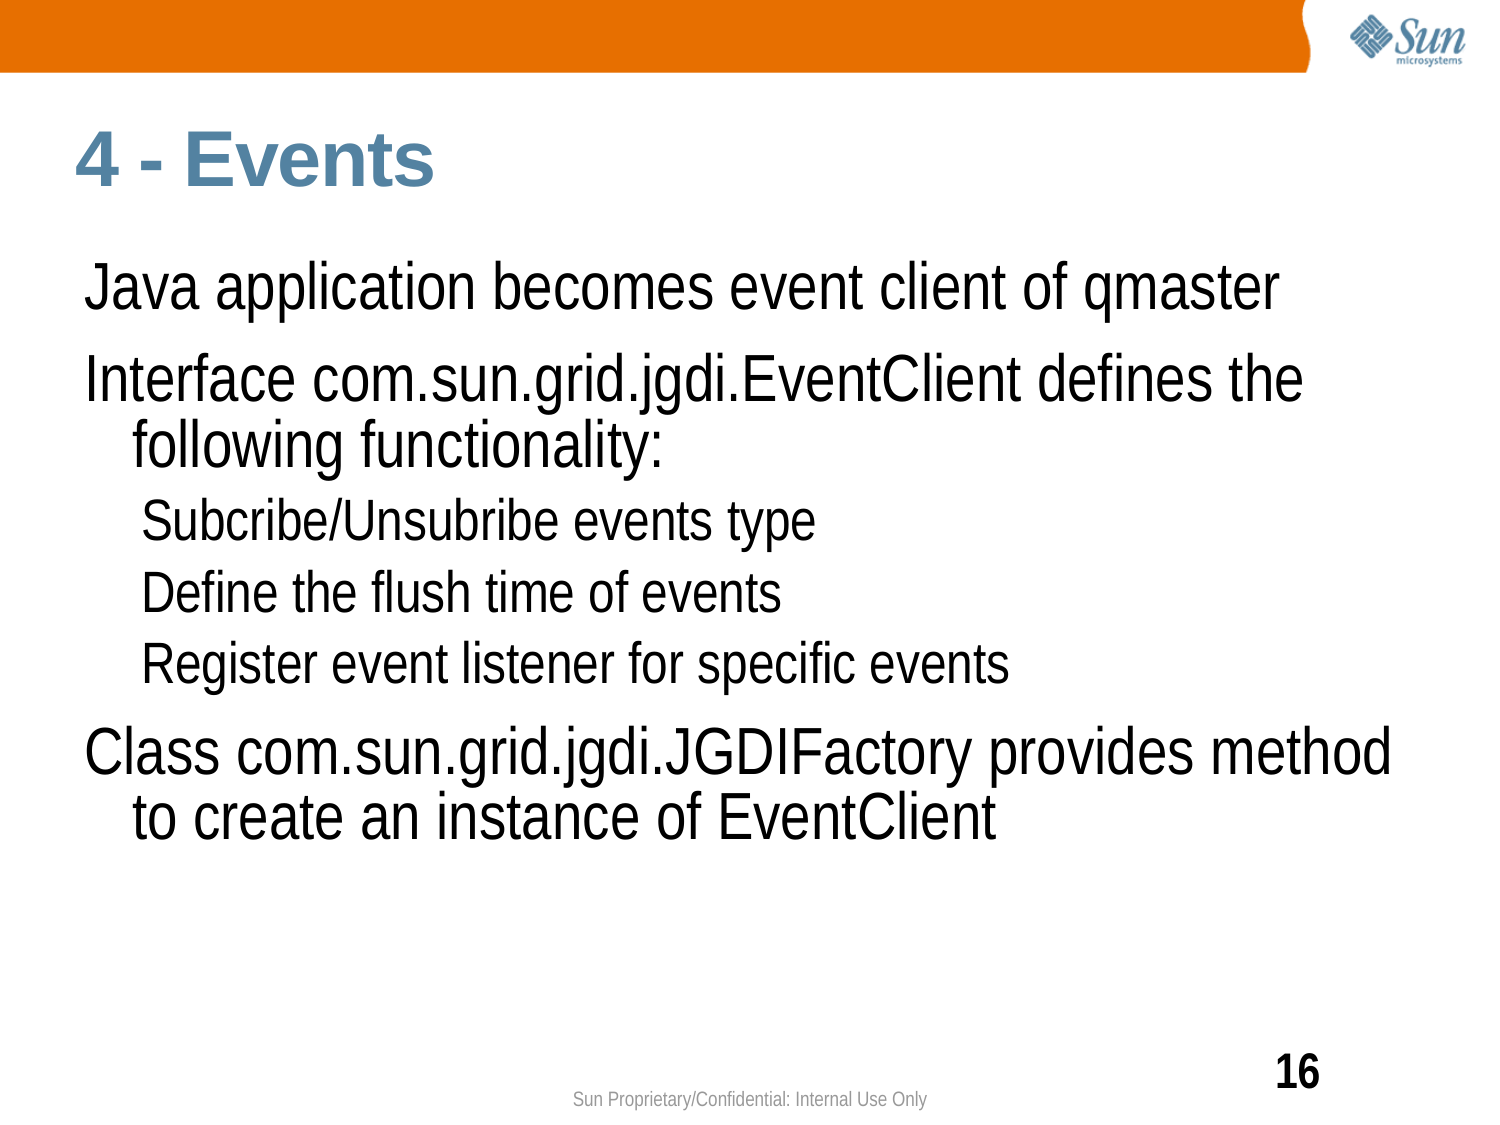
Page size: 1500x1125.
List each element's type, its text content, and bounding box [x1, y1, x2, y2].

list Java application becomes event client of qmaster Interface com.sun.grid.jgdi.EventClient defines the following functionality: Subcribe/Unsubribe events type Define the flush time of events Register event listener for specific events Class com.sun.grid.jgdi.JGDIFactory provides method to create an instance of EventClient [64, 257, 1402, 1017]
title 4 - Events [75, 122, 1438, 228]
picture [0, 0, 1500, 75]
